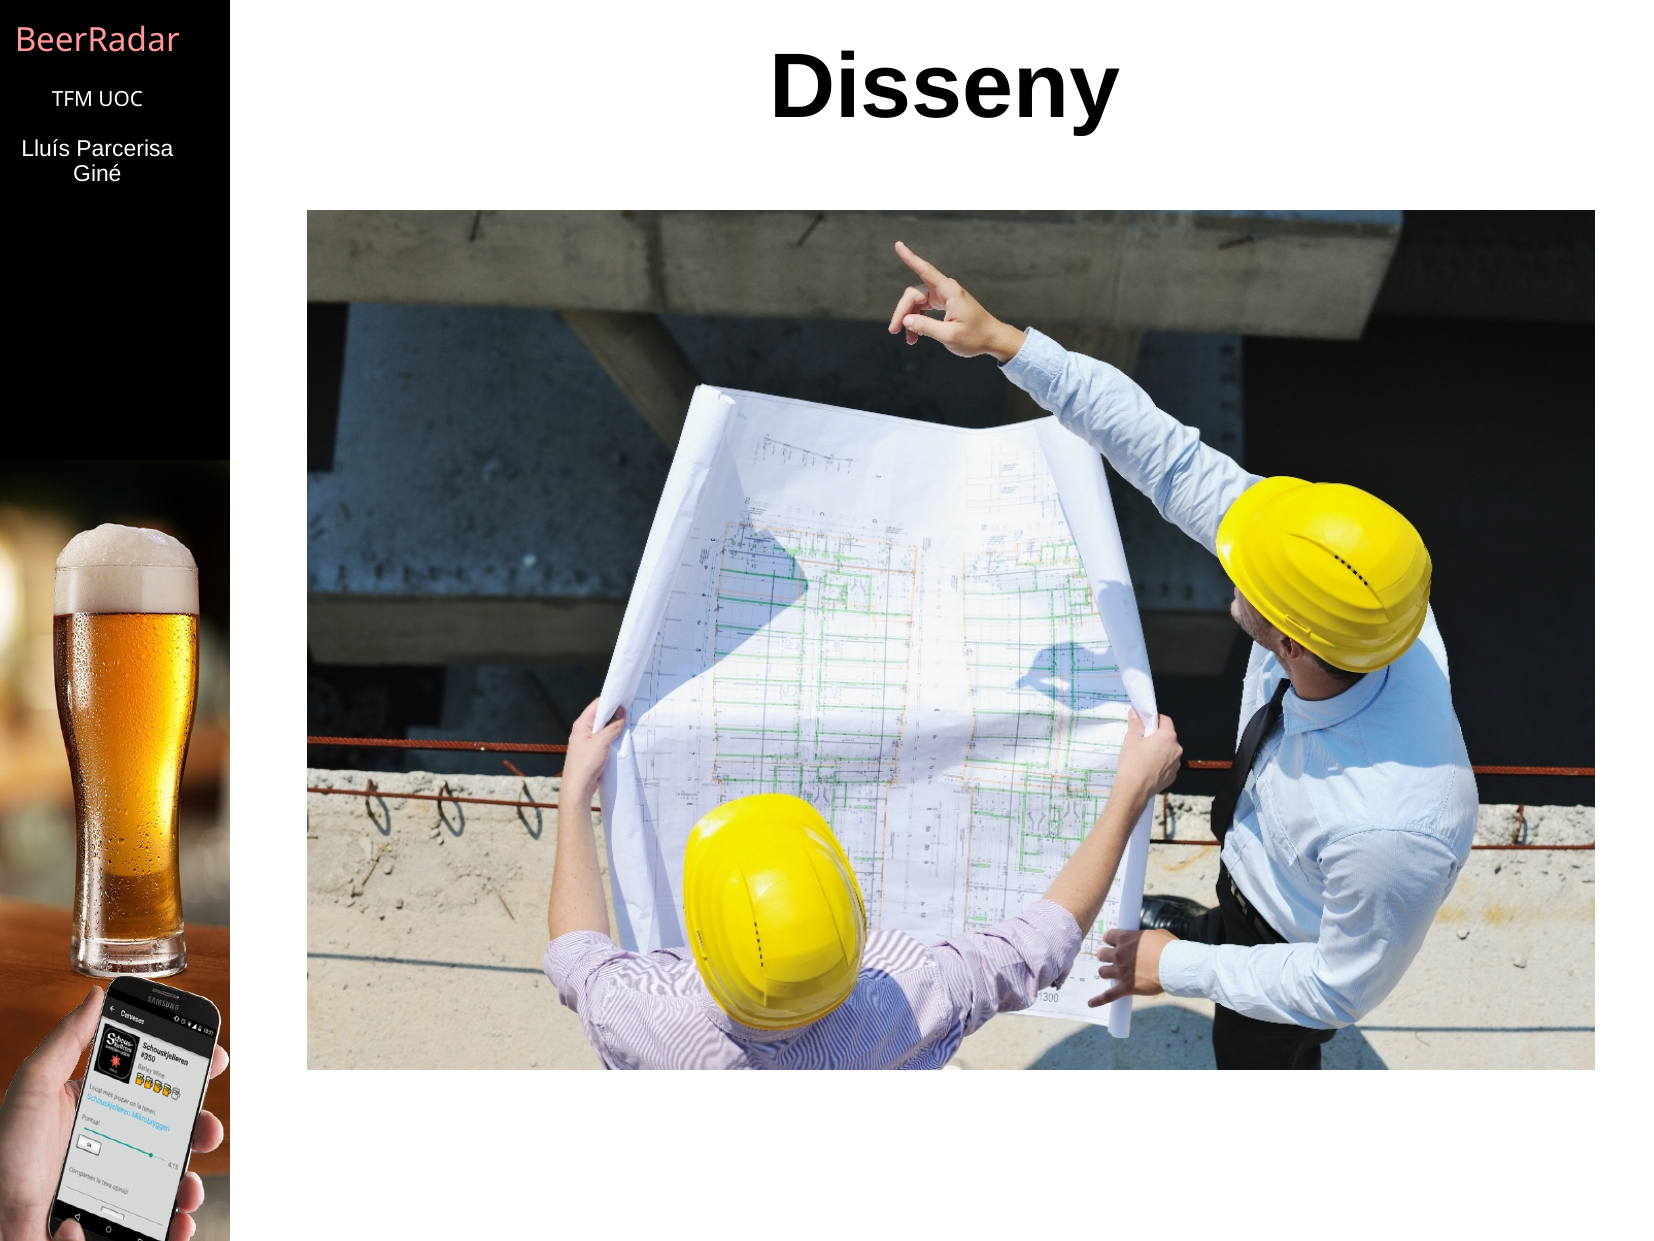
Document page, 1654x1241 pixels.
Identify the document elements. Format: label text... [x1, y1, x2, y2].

picture [0, 460, 230, 1241]
picture [307, 210, 1595, 1070]
title Disseny [277, 17, 1613, 154]
